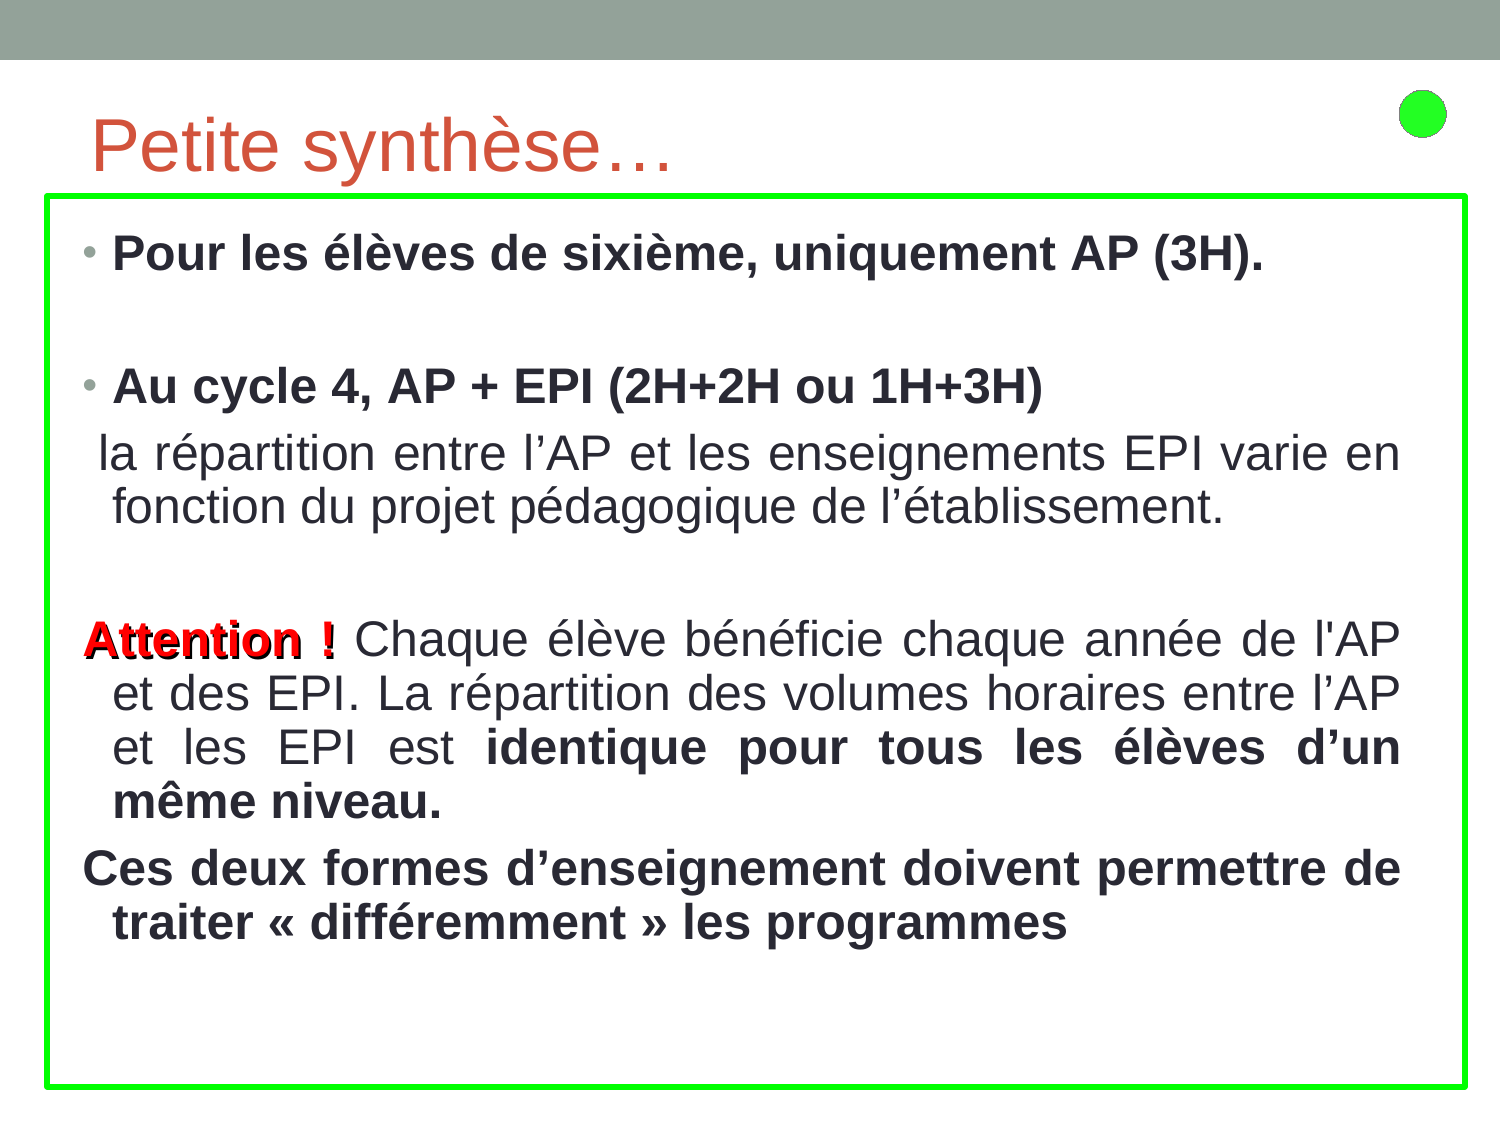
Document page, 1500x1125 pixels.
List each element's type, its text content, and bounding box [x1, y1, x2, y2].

list Pour les élèves de sixième, uniquement AP (3H). Au cycle 4, AP + EPI (2H+2H ou 1H+3H) la répartition entre l’AP et les enseignements EPI varie en fonction du projet pédagogique de l’établissement. Attention ! Chaque élève bénéficie chaque année de l'AP et des EPI. La répartition des volumes horaires entre l’AP et les EPI est identique pour tous les élèves d’un même niveau. Ces deux formes d’enseignement doivent permettre de traiter « différemment » les programmes [67, 220, 1418, 1071]
title Petite synthèse… [75, 87, 1418, 193]
